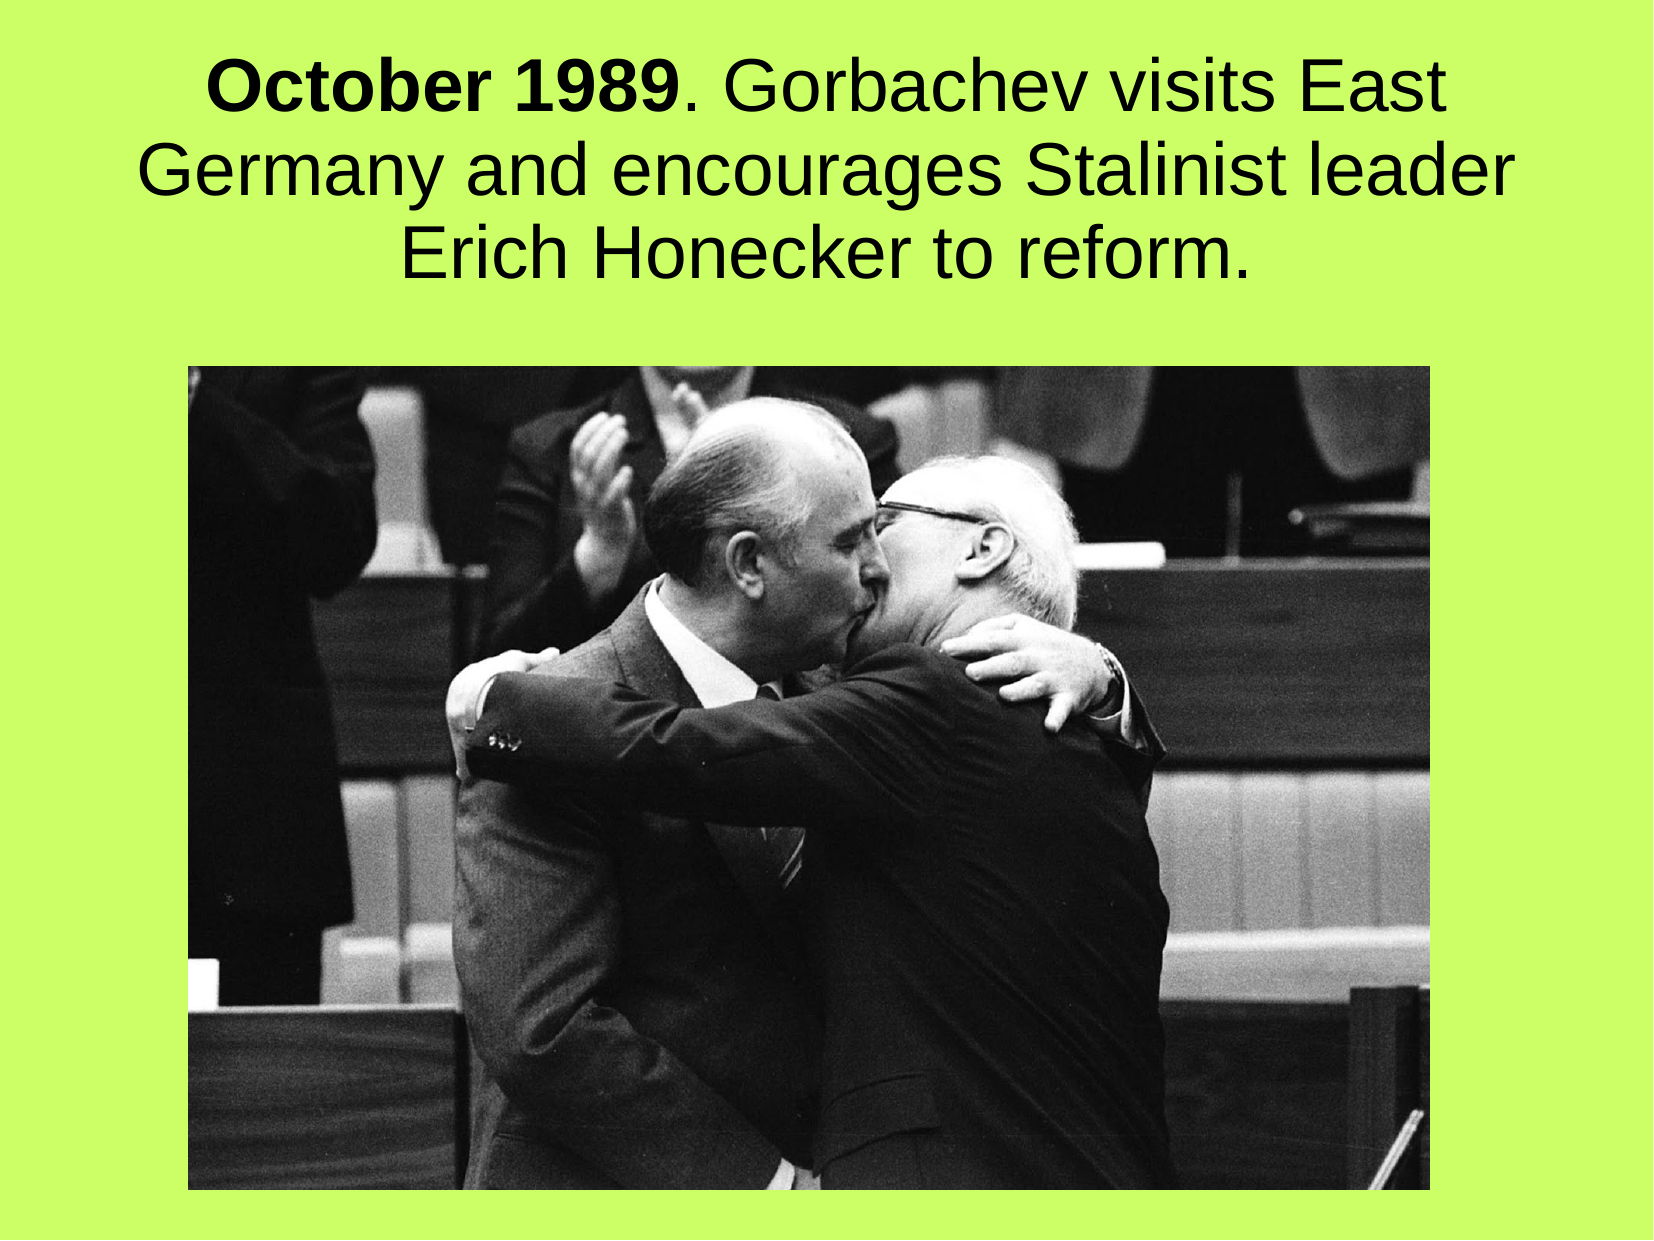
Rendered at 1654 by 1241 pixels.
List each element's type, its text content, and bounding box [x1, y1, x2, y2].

title October 1989. Gorbachev visits East Germany and encourages Stalinist leader Erich Honecker to reform. [82, 42, 1571, 295]
picture [188, 366, 1430, 1190]
